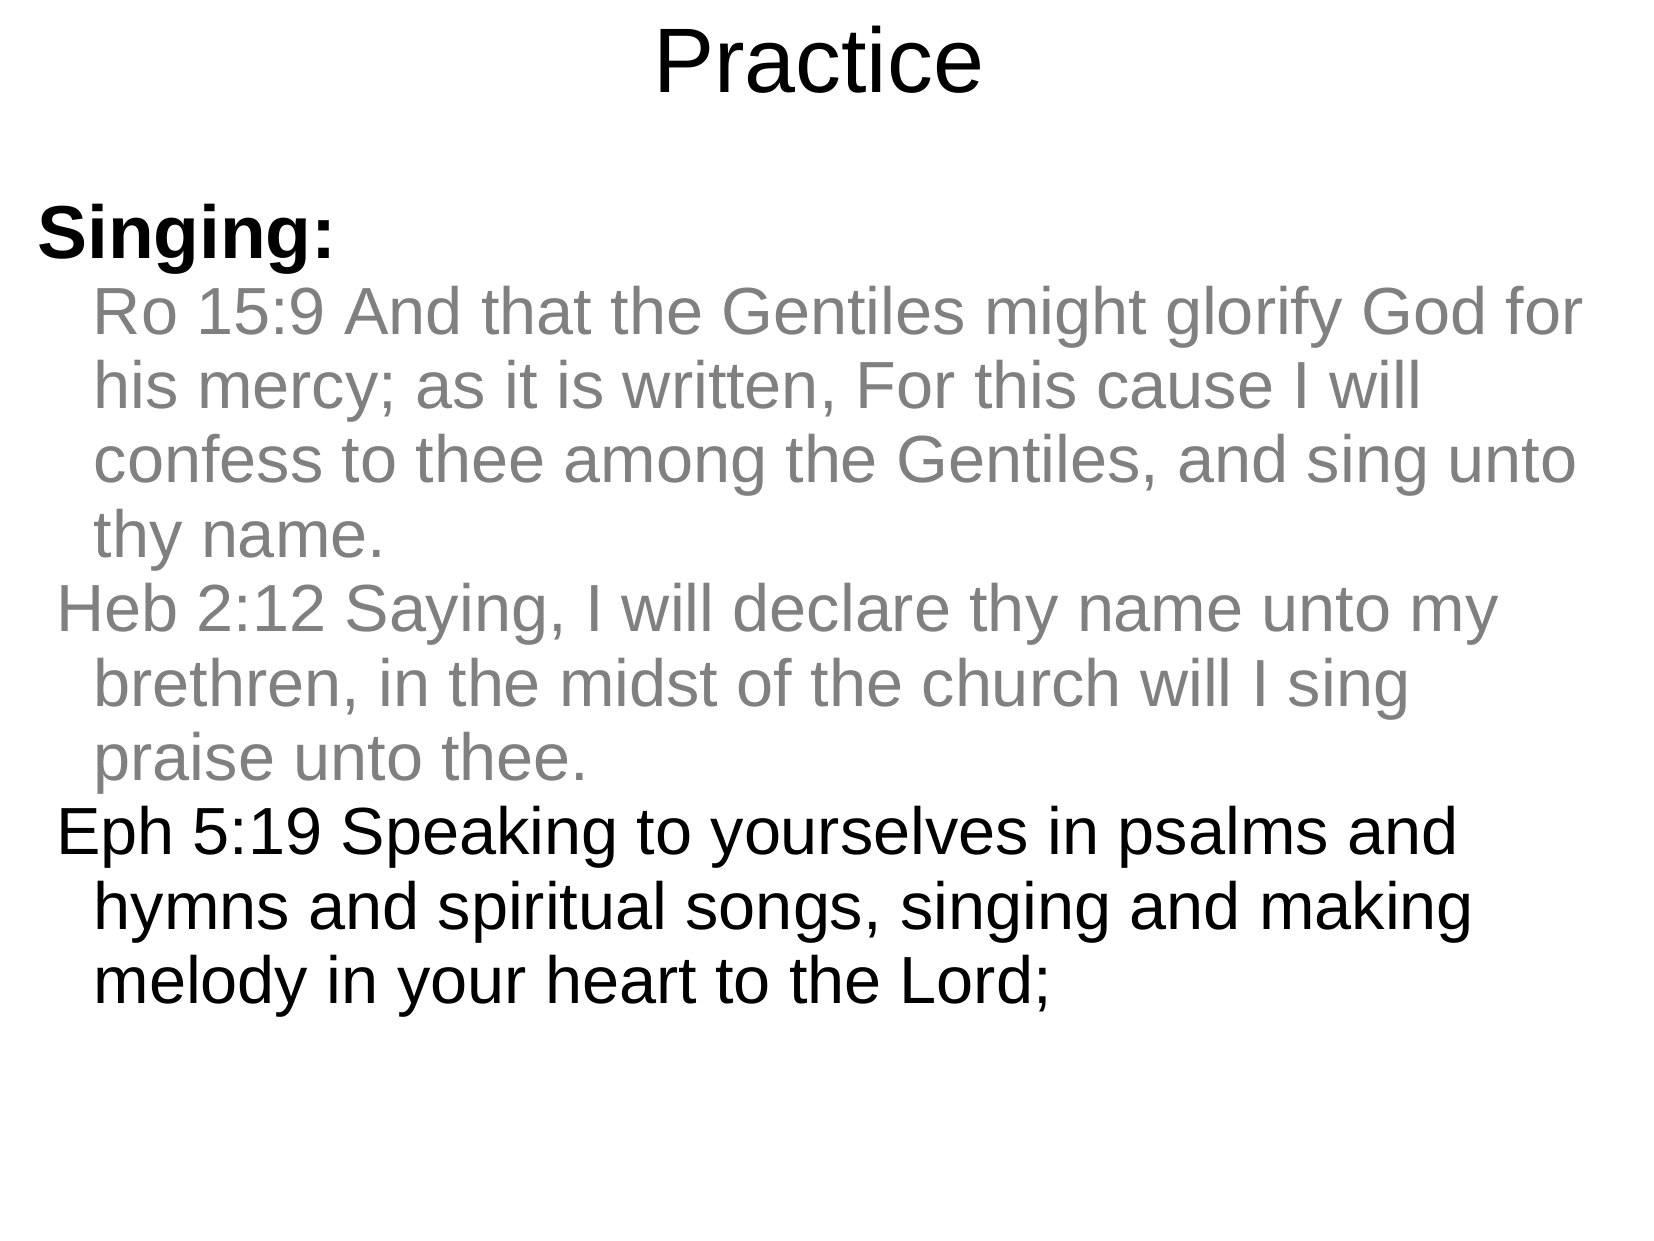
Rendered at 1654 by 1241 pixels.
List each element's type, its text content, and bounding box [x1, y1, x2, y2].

subtitle Singing: Ro 15:9 And that the Gentiles might glorify God for his mercy; as it is written, For this cause I will confess to thee among the Gentiles, and sing unto thy name. Heb 2:12 Saying, I will declare thy name unto my brethren, in the midst of the church will I sing praise unto thee. Eph 5:19 Speaking to yourselves in psalms and hymns and spiritual songs, singing and making melody in your heart to the Lord; [37, 75, 1601, 1205]
title Practice [75, 0, 1564, 75]
